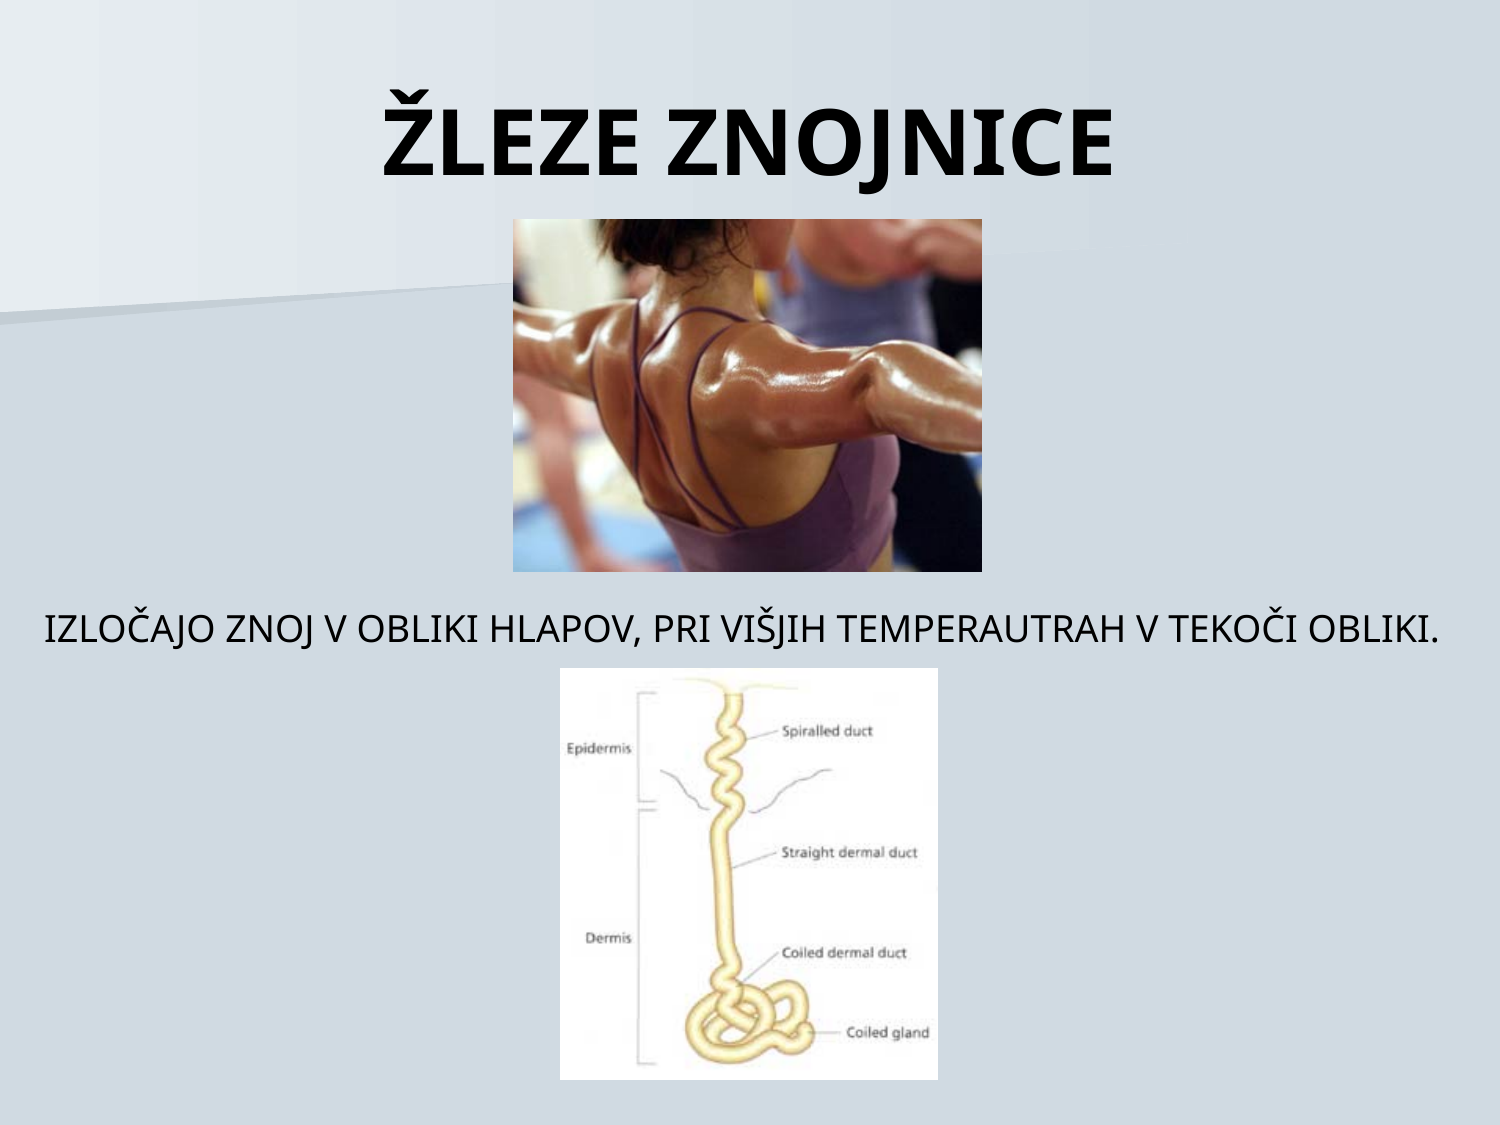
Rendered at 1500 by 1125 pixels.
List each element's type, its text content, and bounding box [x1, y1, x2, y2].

text_box IZLOČAJO ZNOJ V OBLIKI HLAPOV, PRI VIŠJIH TEMPERAUTRAH V TEKOČI OBLIKI. [29, 597, 1456, 658]
picture [560, 668, 938, 1080]
picture [513, 233, 982, 572]
title ŽLEZE ZNOJNICE [75, 45, 1425, 233]
